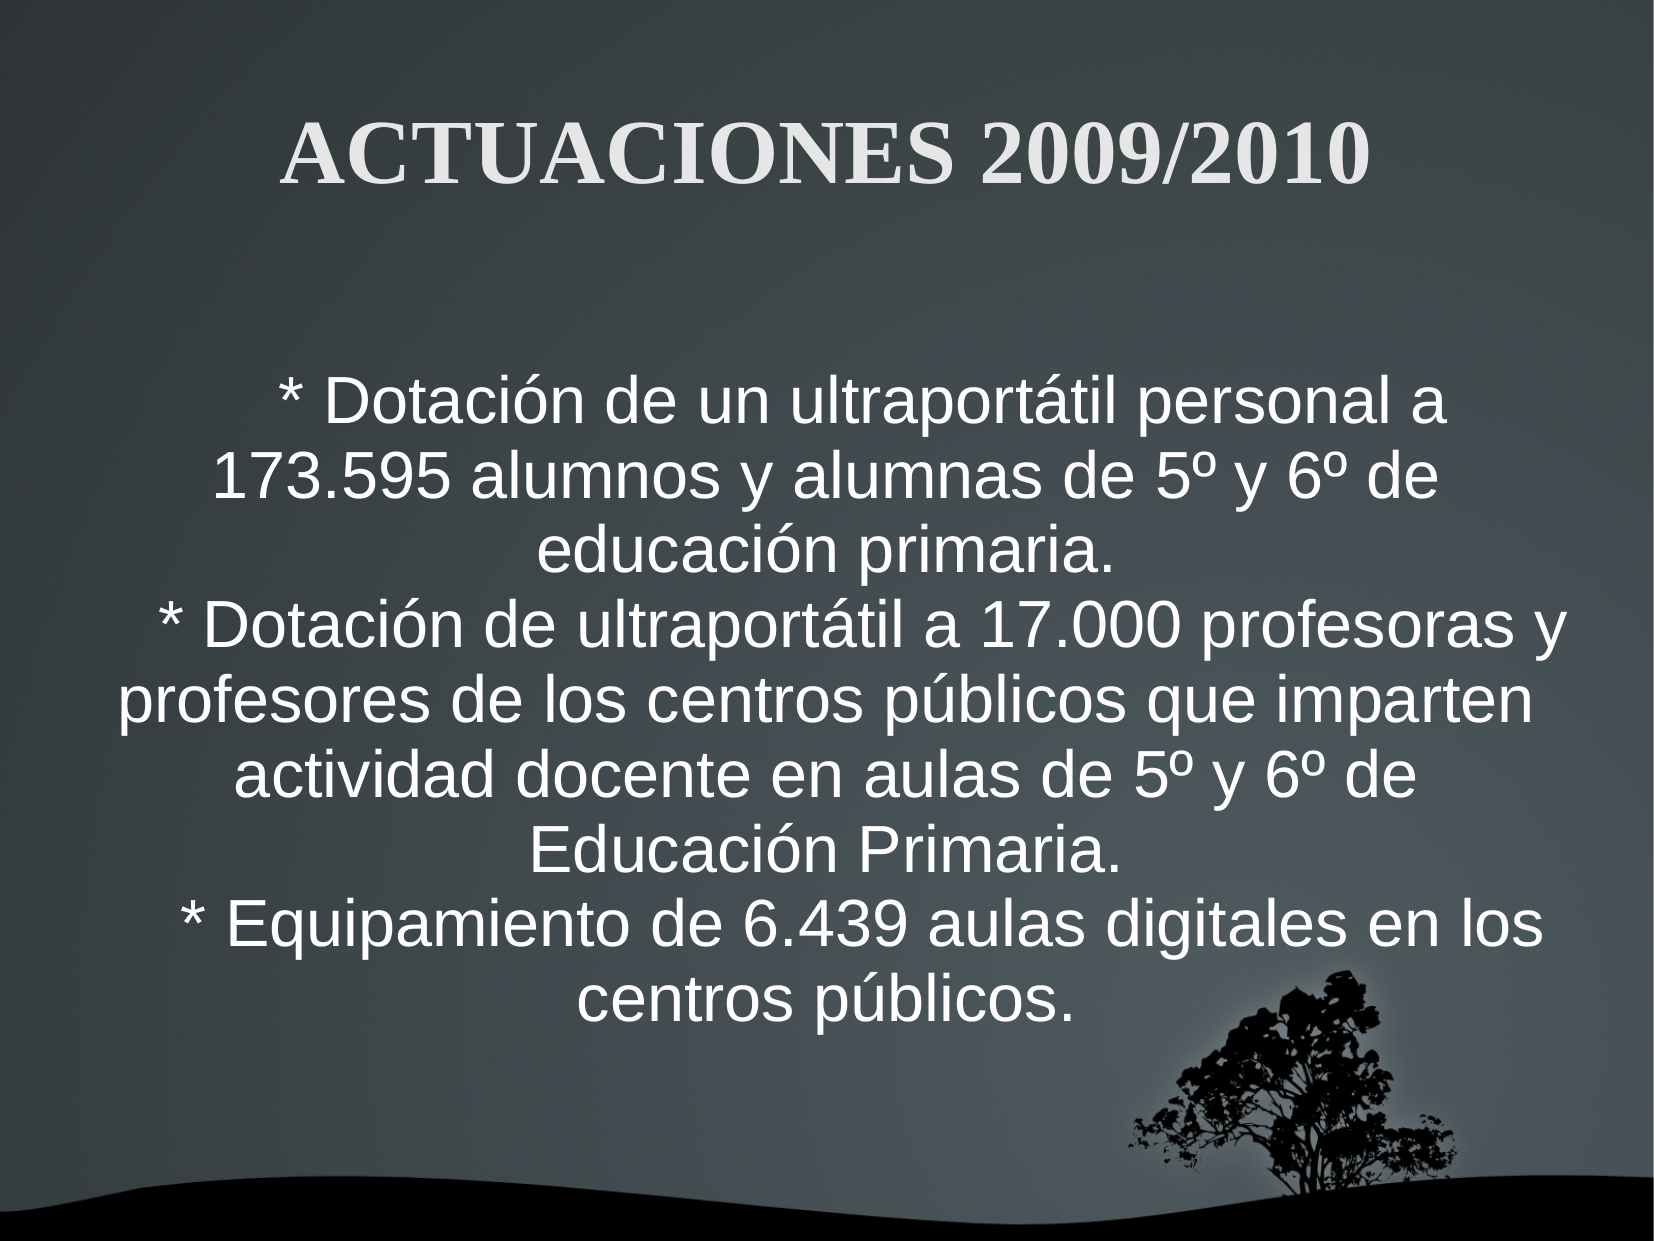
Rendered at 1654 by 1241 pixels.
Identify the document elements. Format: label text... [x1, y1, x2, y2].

picture [0, 0, 1654, 1241]
title ACTUACIONES 2009/2010 [82, 56, 1571, 250]
subtitle * Dotación de un ultraportátil personal a 173.595 alumnos y alumnas de 5º y 6º de educación primaria. * Dotación de ultraportátil a 17.000 profesoras y profesores de los centros públicos que imparten actividad docente en aulas de 5º y 6º de Educación Primaria. * Equipamiento de 6.439 aulas digitales en los centros públicos. [82, 297, 1571, 1102]
